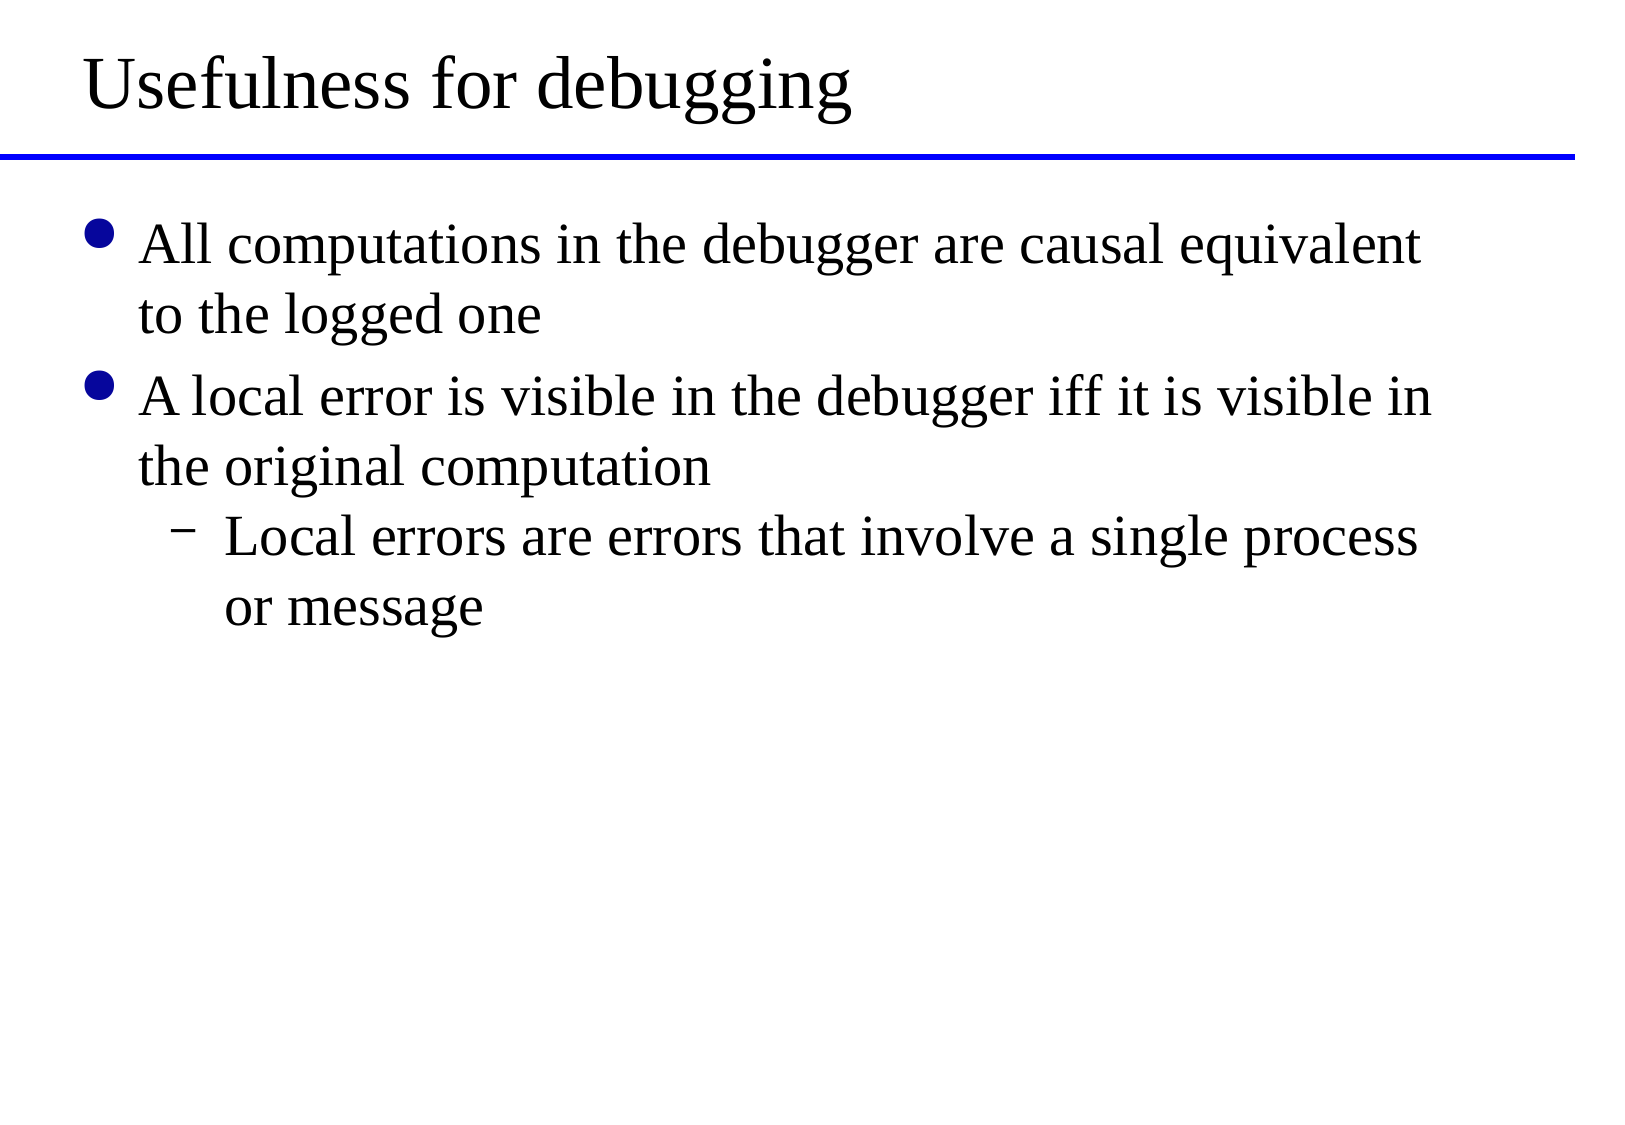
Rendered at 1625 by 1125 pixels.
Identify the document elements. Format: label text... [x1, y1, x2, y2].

title Usefulness for debugging [67, 27, 1544, 131]
list All computations in the debugger are causal equivalent to the logged one A local error is visible in the debugger iff it is visible in the original computation Local errors are errors that involve a single process or message [67, 198, 1478, 1061]
